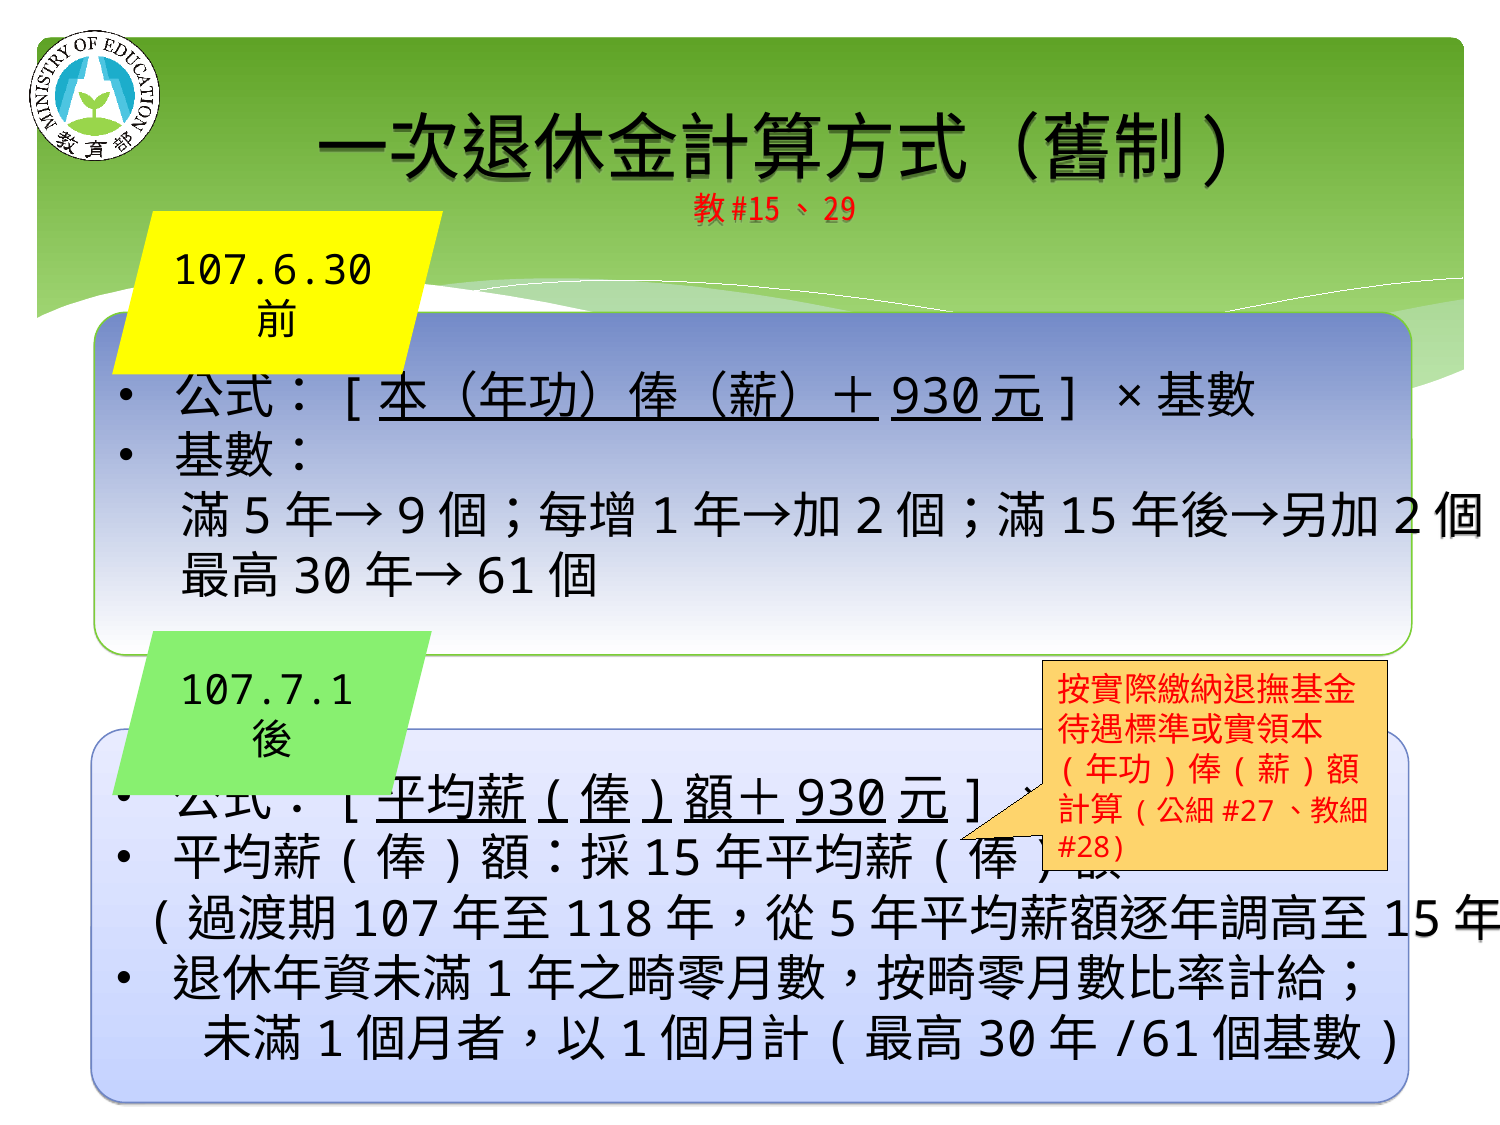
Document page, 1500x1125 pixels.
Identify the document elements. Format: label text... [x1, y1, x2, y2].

text_box 按實際繳納退撫基金待遇標準或實領本(年功)俸(薪)額計算(公細#27、教細#28) [960, 660, 1388, 871]
text_box 107.6.30前 [112, 211, 443, 375]
picture [29, 30, 160, 161]
text_box 公式：[本（年功）俸（薪）＋930元] ×基數 基數： 滿5年→9個；每增1年→加2個；滿15年後→另加2個； 最高30年→61個 [94, 312, 1412, 655]
text_box 公式：[平均薪(俸)額＋930元] ×基數 平均薪(俸)額：採15年平均薪(俸)額 (過渡期107年至118年，從5年平均薪額逐年調高至15年) 退休年資未滿1年之畸零月數，按畸零月數比率計給； 未滿1個月者，以1個月計(最高30年/61個基數) [91, 729, 1409, 1103]
title 一次退休金計算方式（舊制) 教#15、29 [107, 92, 1444, 235]
text_box 107.7.1後 [112, 631, 432, 796]
